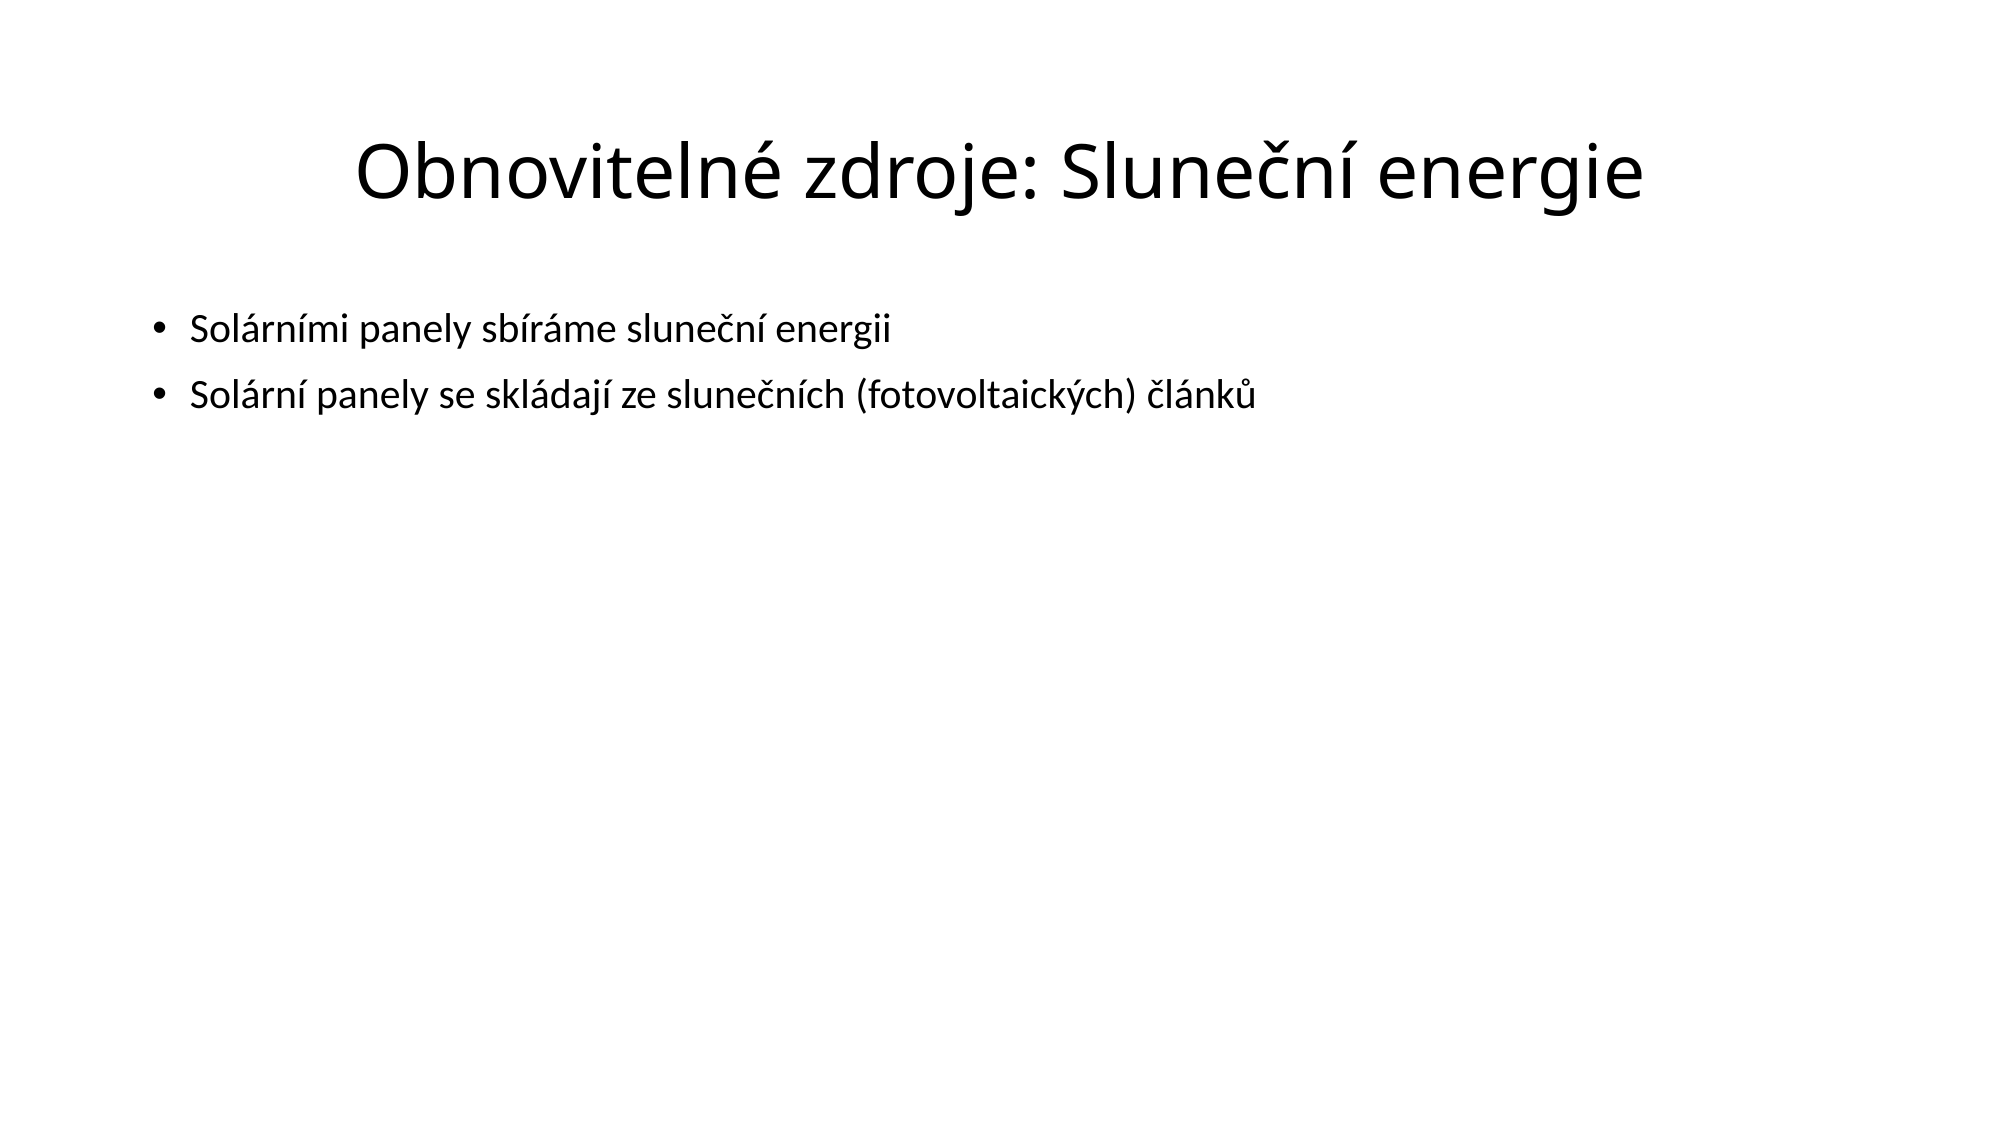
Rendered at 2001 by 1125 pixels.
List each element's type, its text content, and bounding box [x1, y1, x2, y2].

title Obnovitelné zdroje: Sluneční energie [137, 59, 1863, 278]
list Solárními panely sbíráme sluneční energii Solární panely se skládají ze slunečních (fotovoltaických) článků [137, 299, 1863, 1014]
